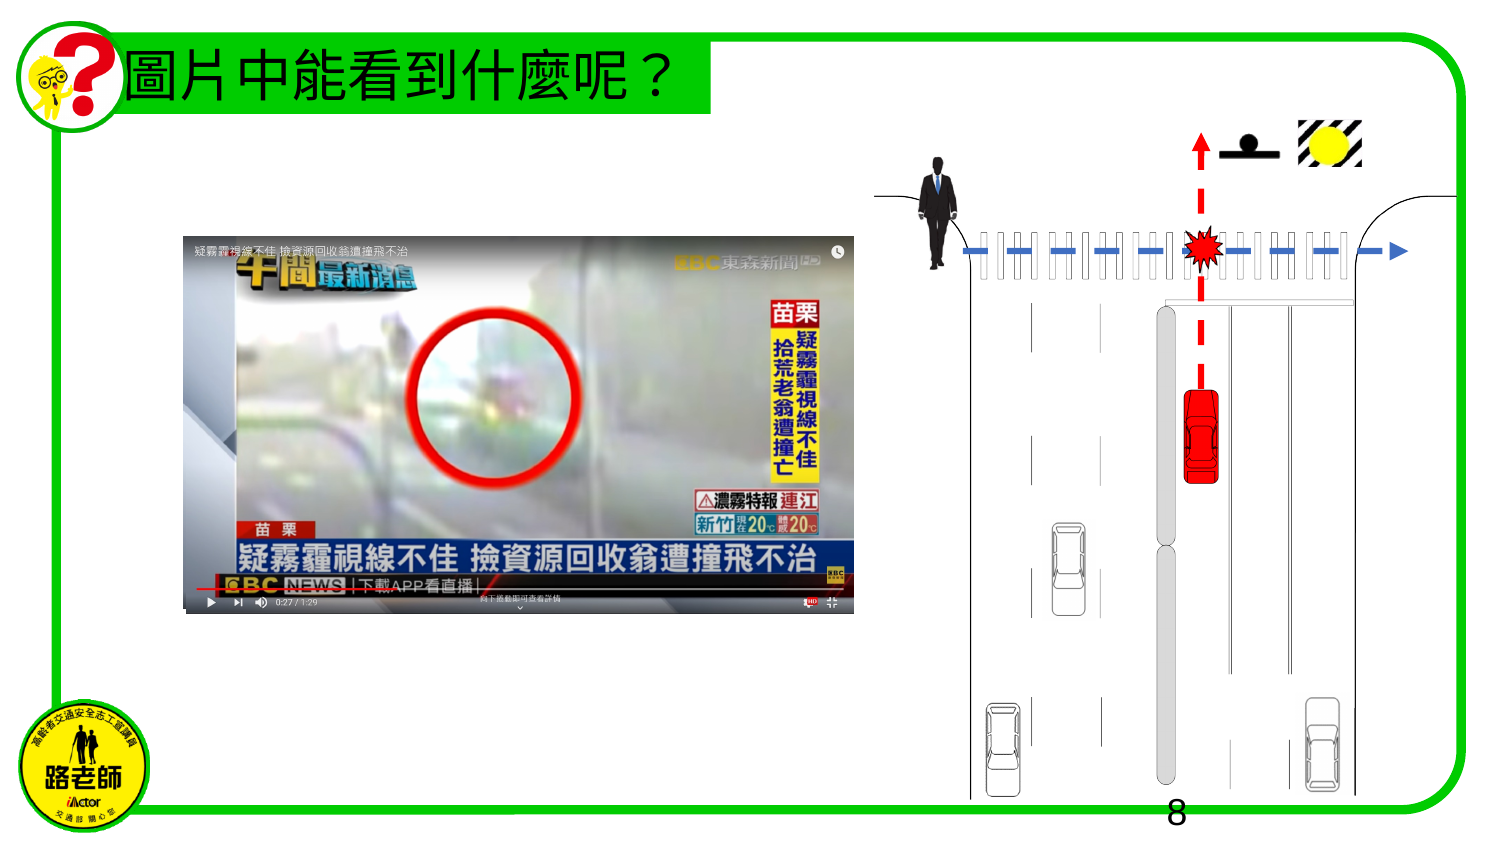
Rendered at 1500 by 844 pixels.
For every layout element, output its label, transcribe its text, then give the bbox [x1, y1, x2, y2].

picture [17, 699, 150, 833]
text_box 圖片中能看到什麼呢？ [371, 34, 711, 114]
text_box <編號> [1151, 787, 1490, 833]
picture [1297, 119, 1363, 167]
picture [1218, 133, 1281, 159]
picture [7, 8, 854, 614]
picture [872, 150, 1459, 802]
